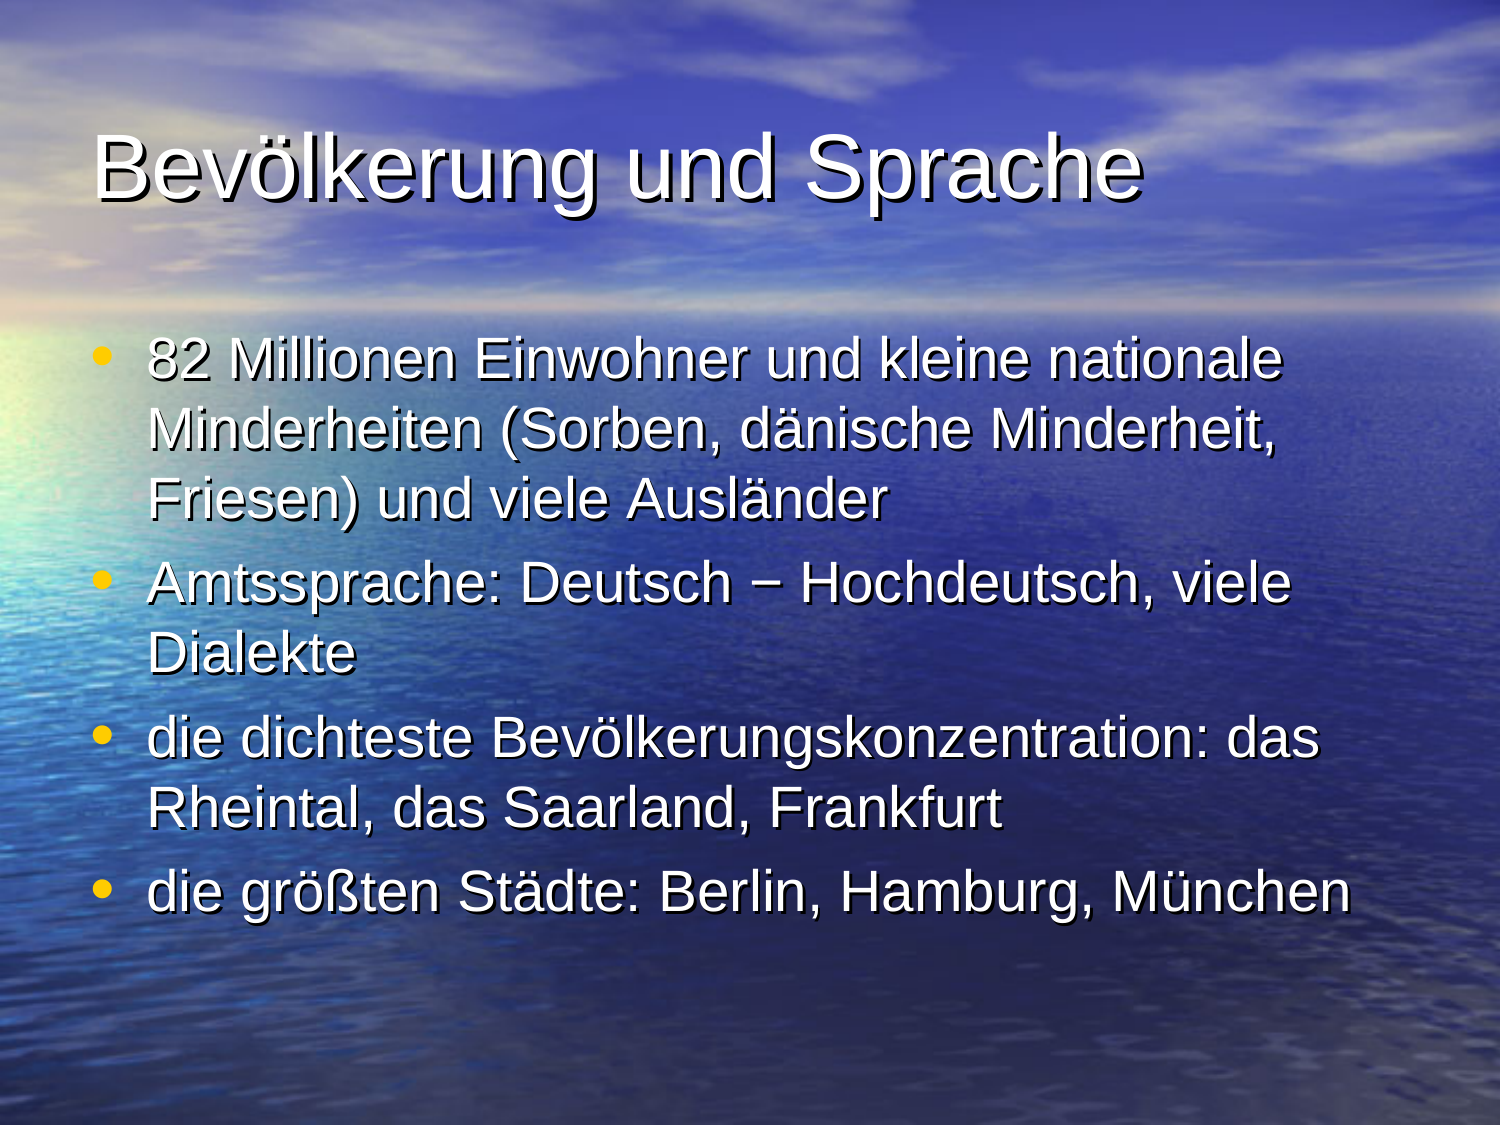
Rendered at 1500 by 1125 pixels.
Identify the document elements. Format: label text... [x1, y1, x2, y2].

picture [0, 0, 1500, 1125]
list 82 Millionen Einwohner und kleine nationale Minderheiten (Sorben, dänische Minderheit, Friesen) und viele Ausländer Amtssprache: Deutsch − Hochdeutsch, viele Dialekte die dichteste Bevölkerungskonzentration: das Rheintal, das Saarland, Frankfurt die größten Städte: Berlin, Hamburg, München [75, 312, 1426, 988]
title Bevölkerung und Sprache [75, 47, 1426, 276]
